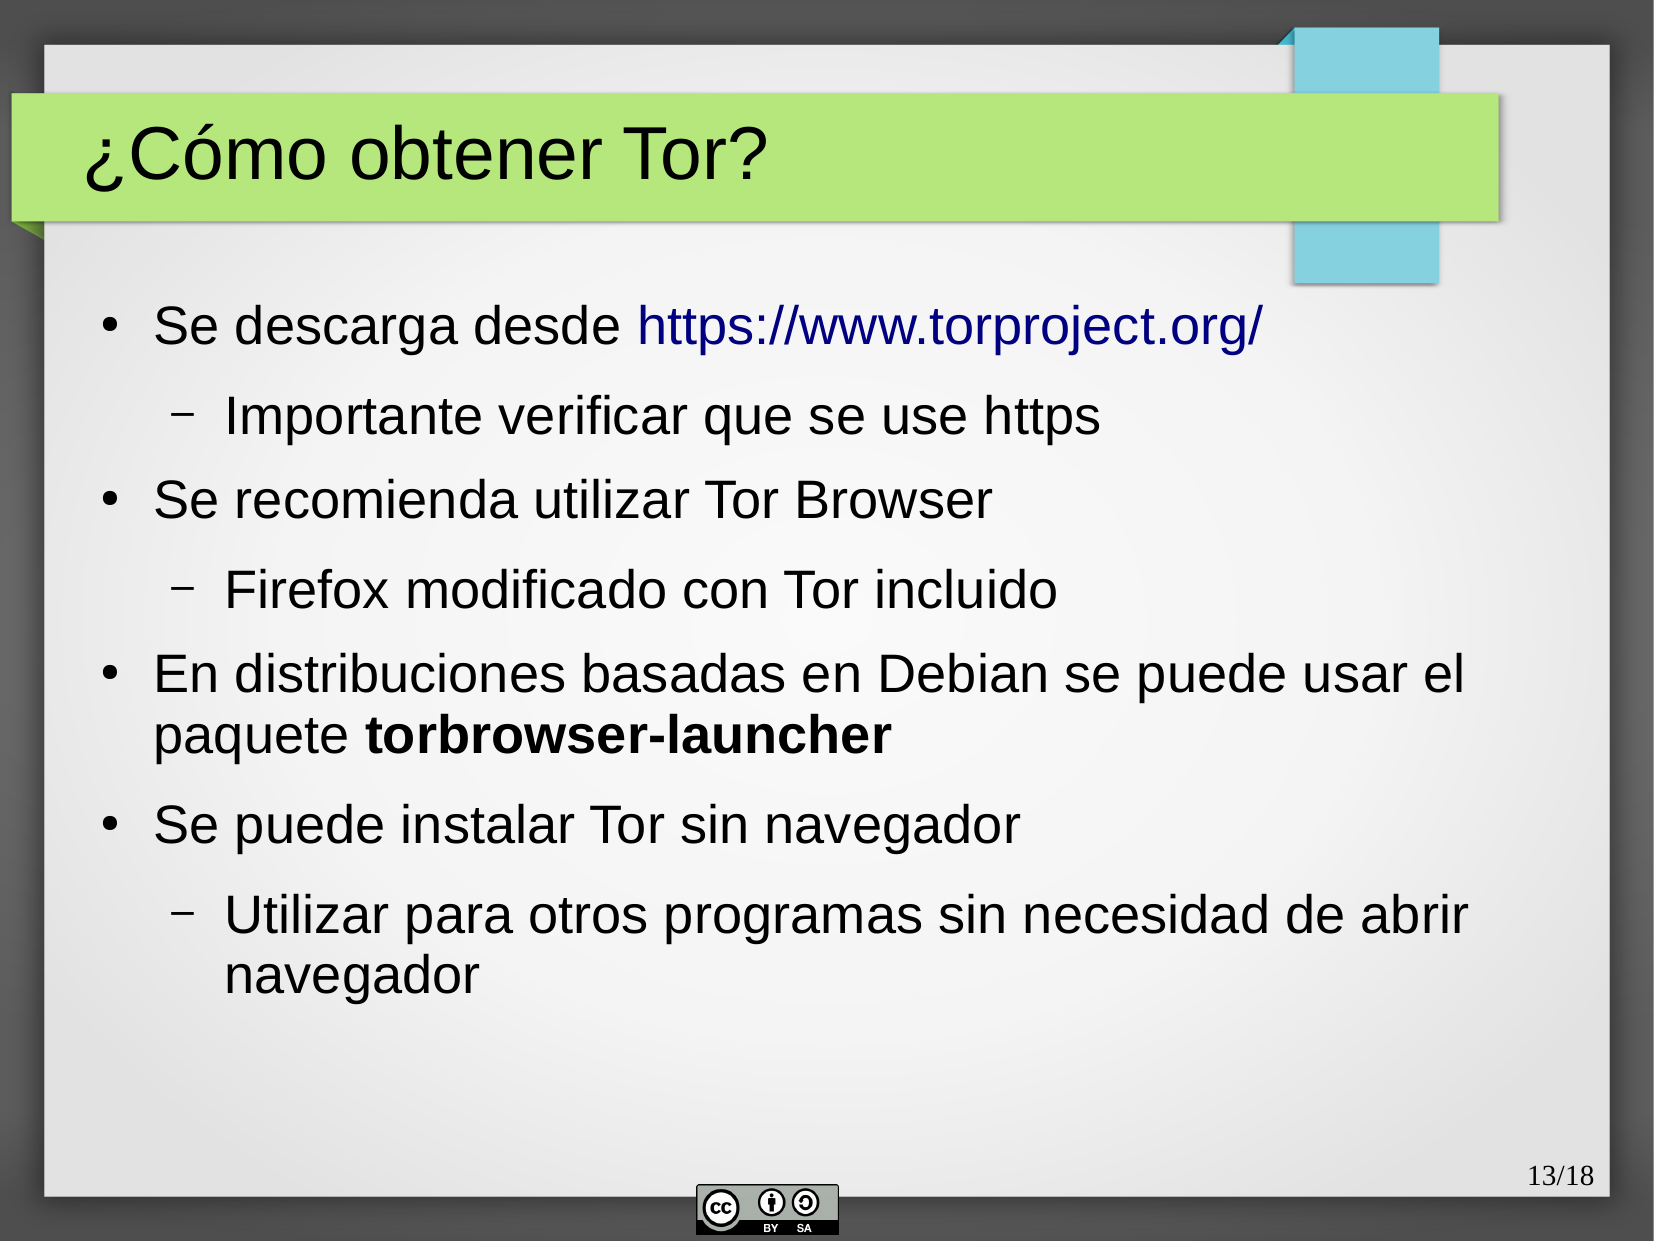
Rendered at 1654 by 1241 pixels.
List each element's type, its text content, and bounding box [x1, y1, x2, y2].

title ¿Cómo obtener Tor? [82, 94, 1264, 213]
list Se descarga desde https://www.torproject.org/ Importante verificar que se use https Se recomienda utilizar Tor Browser Firefox modificado con Tor incluido En distribuciones basadas en Debian se puede usar el paquete torbrowser-launcher Se puede instalar Tor sin navegador Utilizar para otros programas sin necesidad de abrir navegador [82, 295, 1571, 1015]
picture [0, 0, 1654, 1241]
